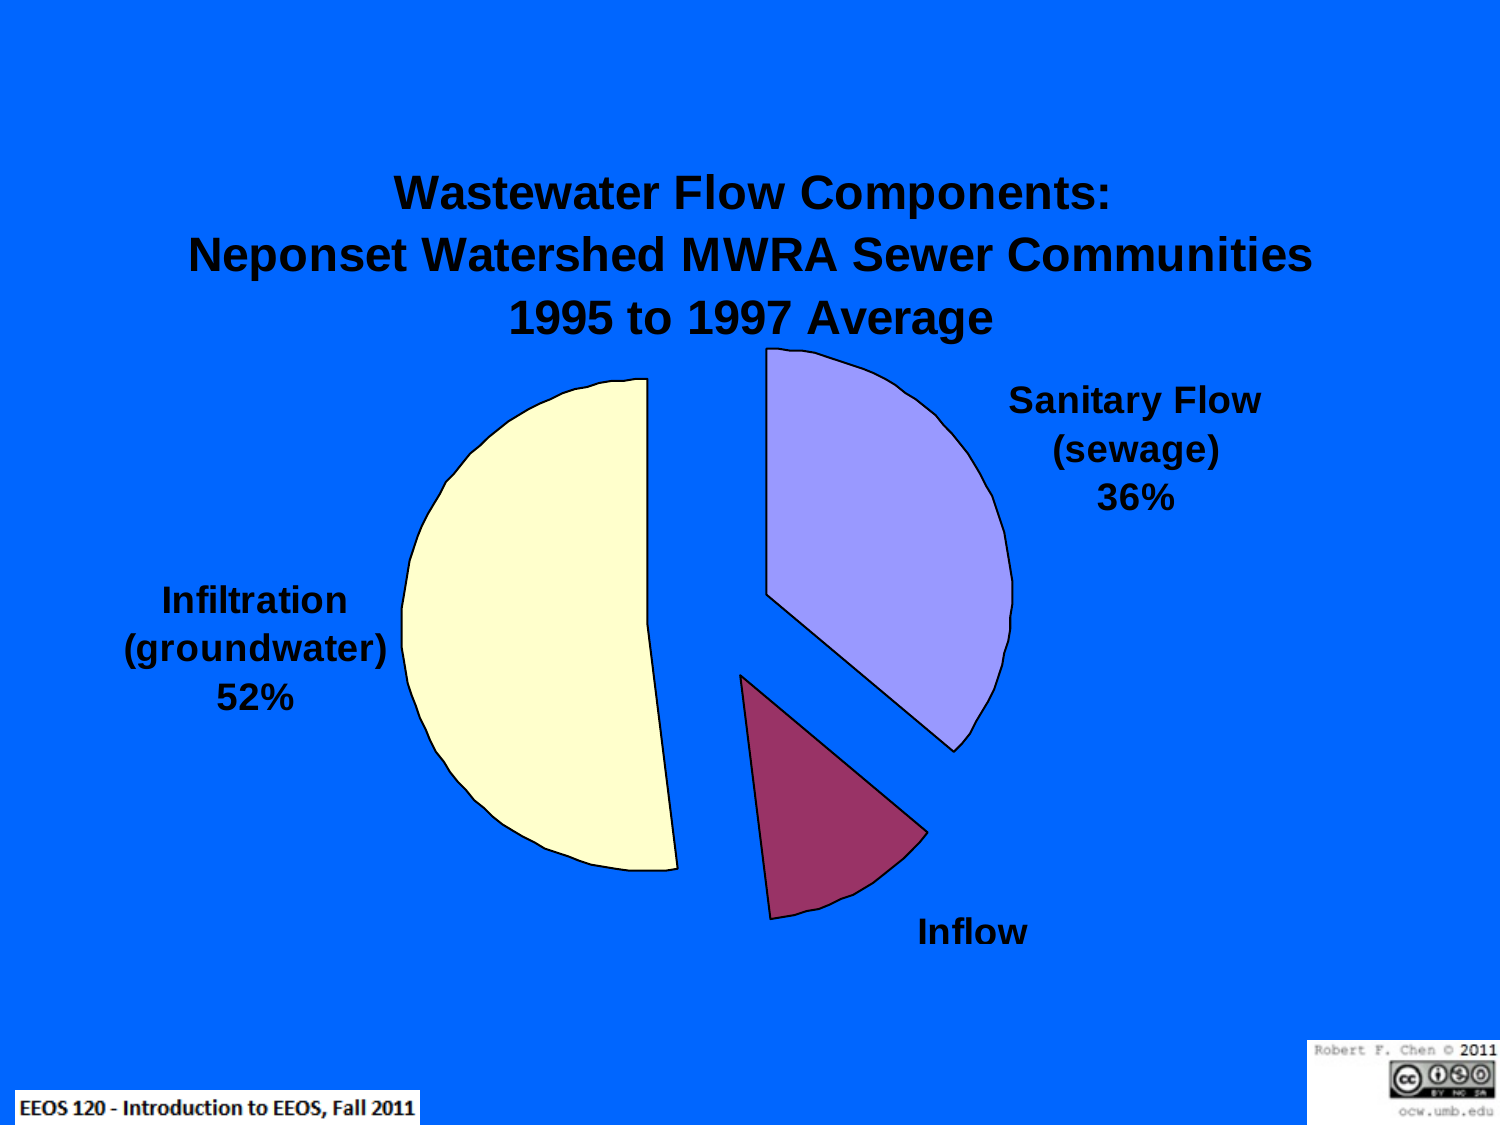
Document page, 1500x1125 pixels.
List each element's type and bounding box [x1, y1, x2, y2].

picture [15, 1090, 420, 1125]
picture [1307, 1040, 1500, 1125]
chart [0, 125, 1500, 946]
